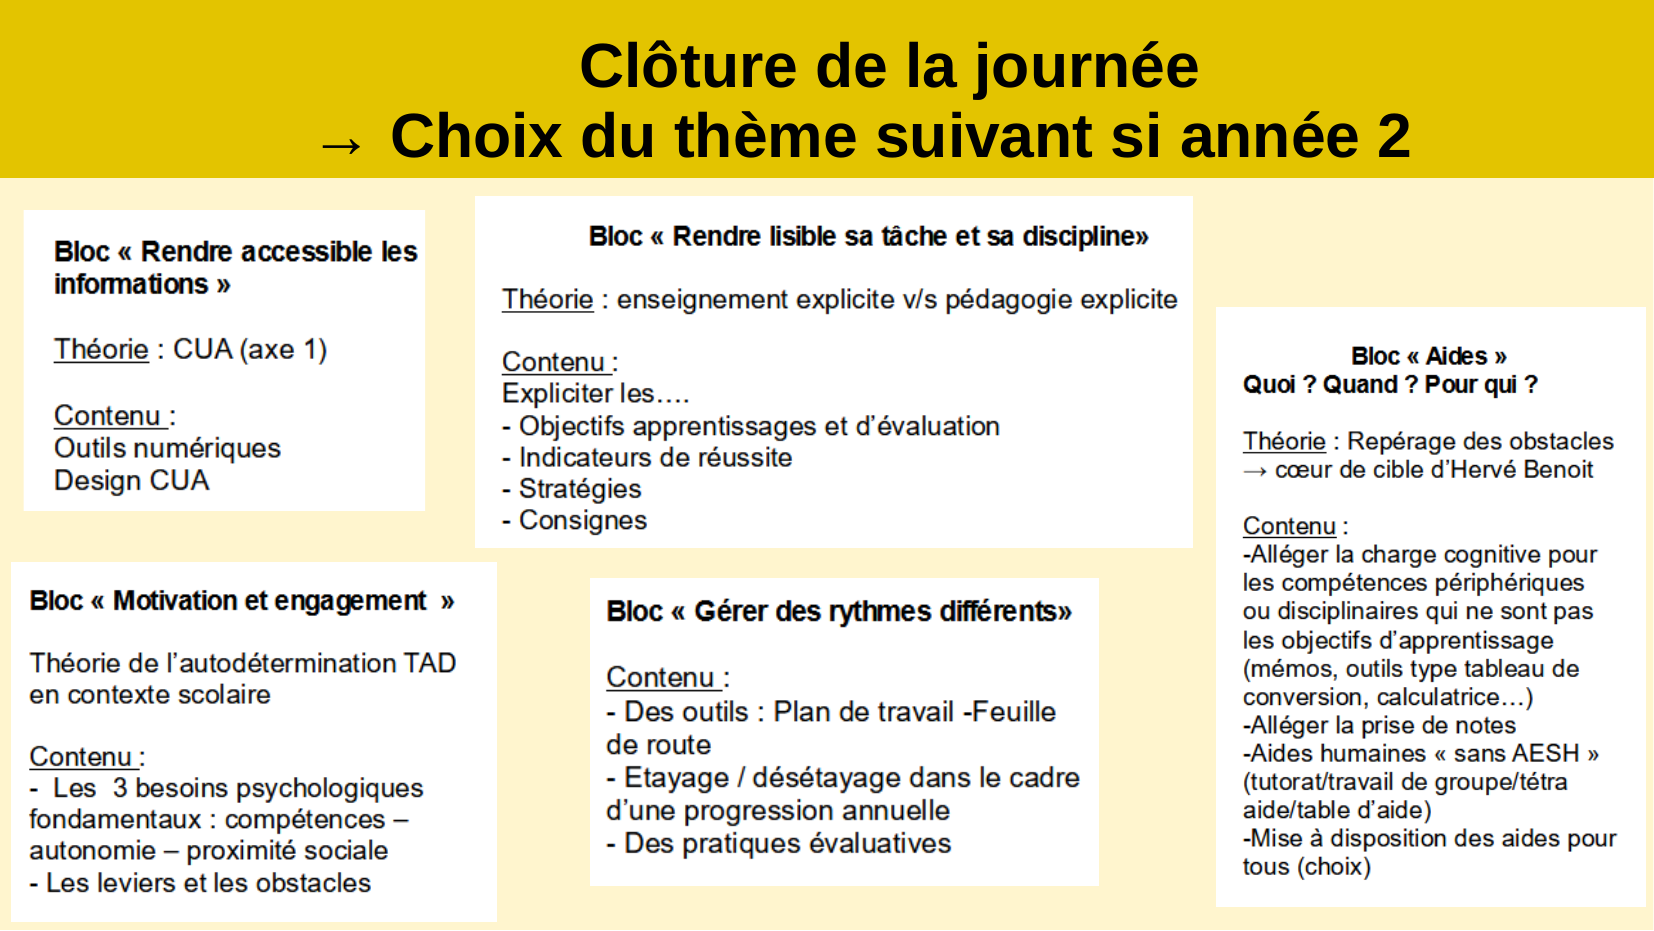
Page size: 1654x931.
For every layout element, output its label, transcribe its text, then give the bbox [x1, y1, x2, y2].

picture [475, 196, 1193, 548]
text_box Clôture de la journée → Choix du thème suivant si année 2 [295, 23, 1430, 248]
picture [1216, 307, 1646, 907]
picture [590, 578, 1099, 886]
text_box [0, 0, 1654, 178]
picture [11, 562, 497, 922]
picture [23, 210, 426, 511]
